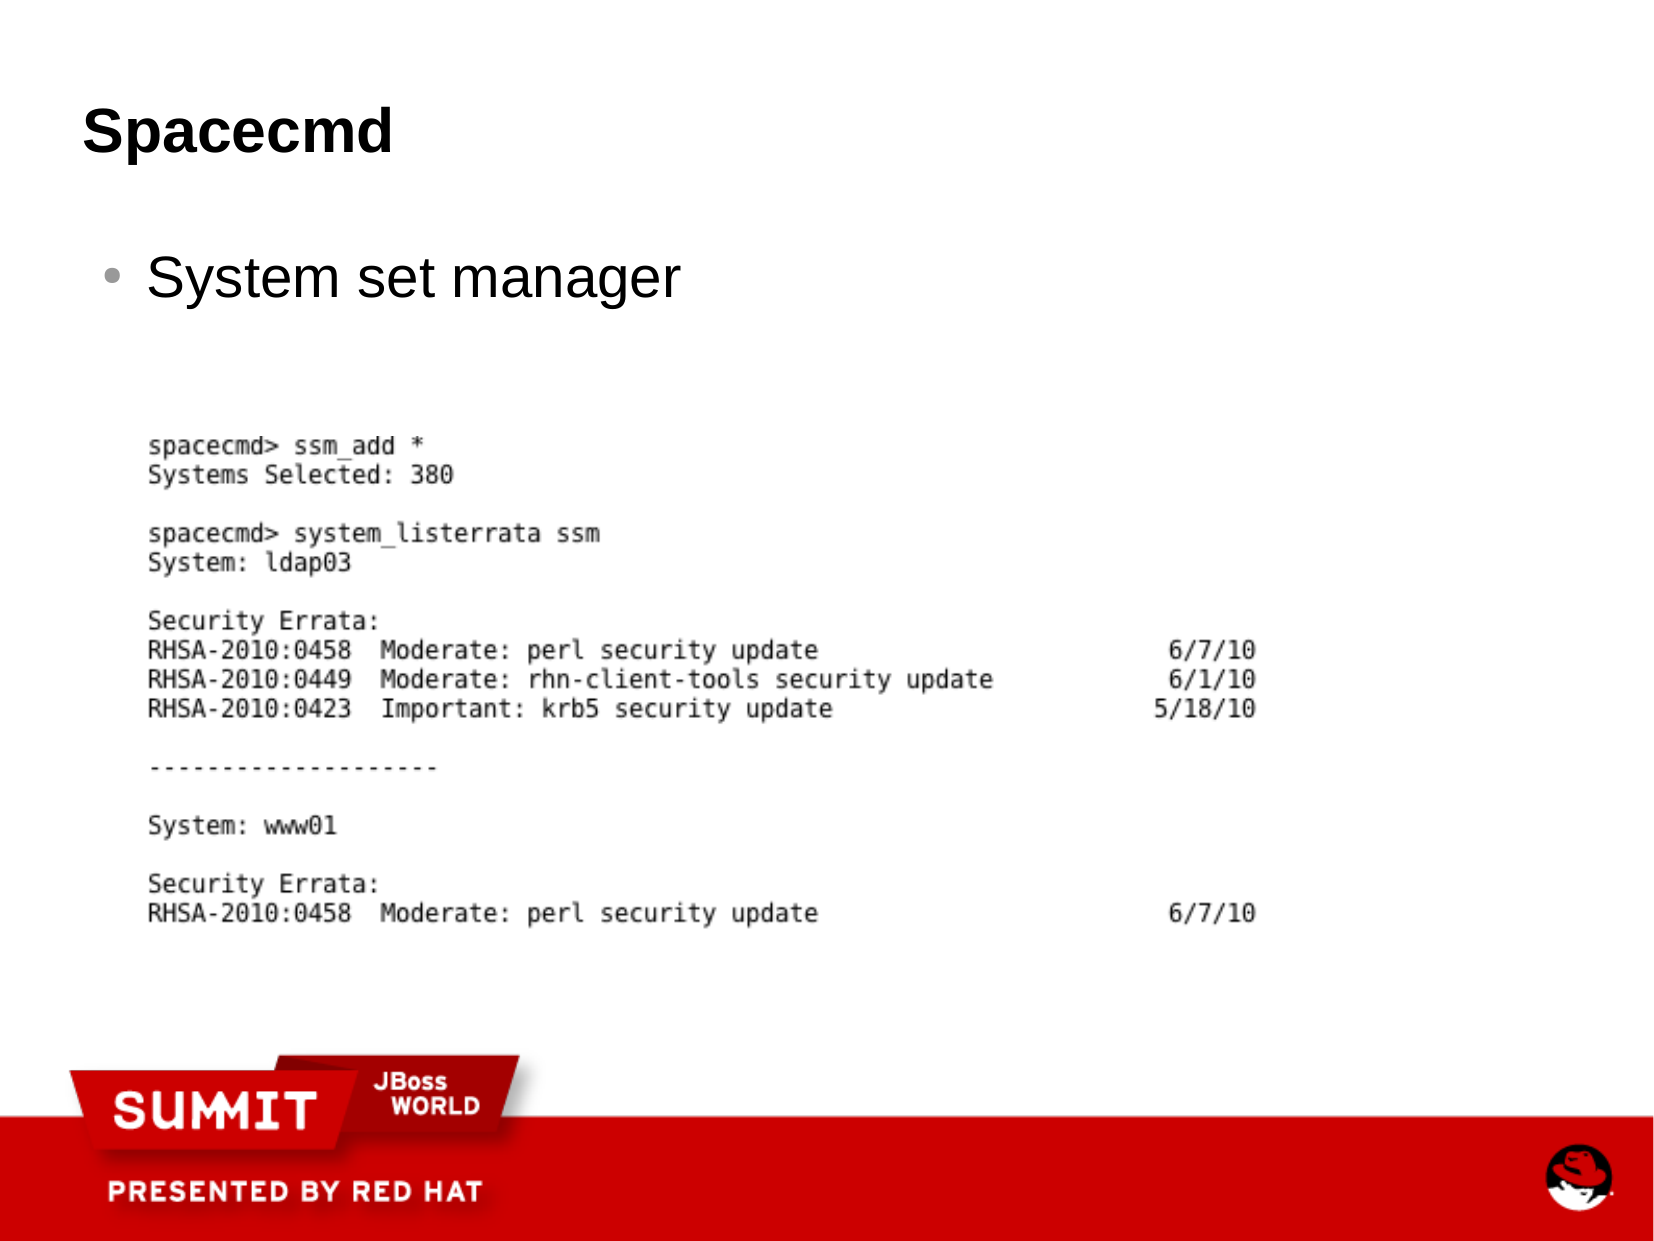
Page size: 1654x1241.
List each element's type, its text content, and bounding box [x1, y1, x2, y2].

picture [814, 436, 1273, 937]
list System set manager [86, 244, 814, 1039]
picture [0, 1043, 1654, 1241]
title Spacecmd [82, 37, 1571, 226]
